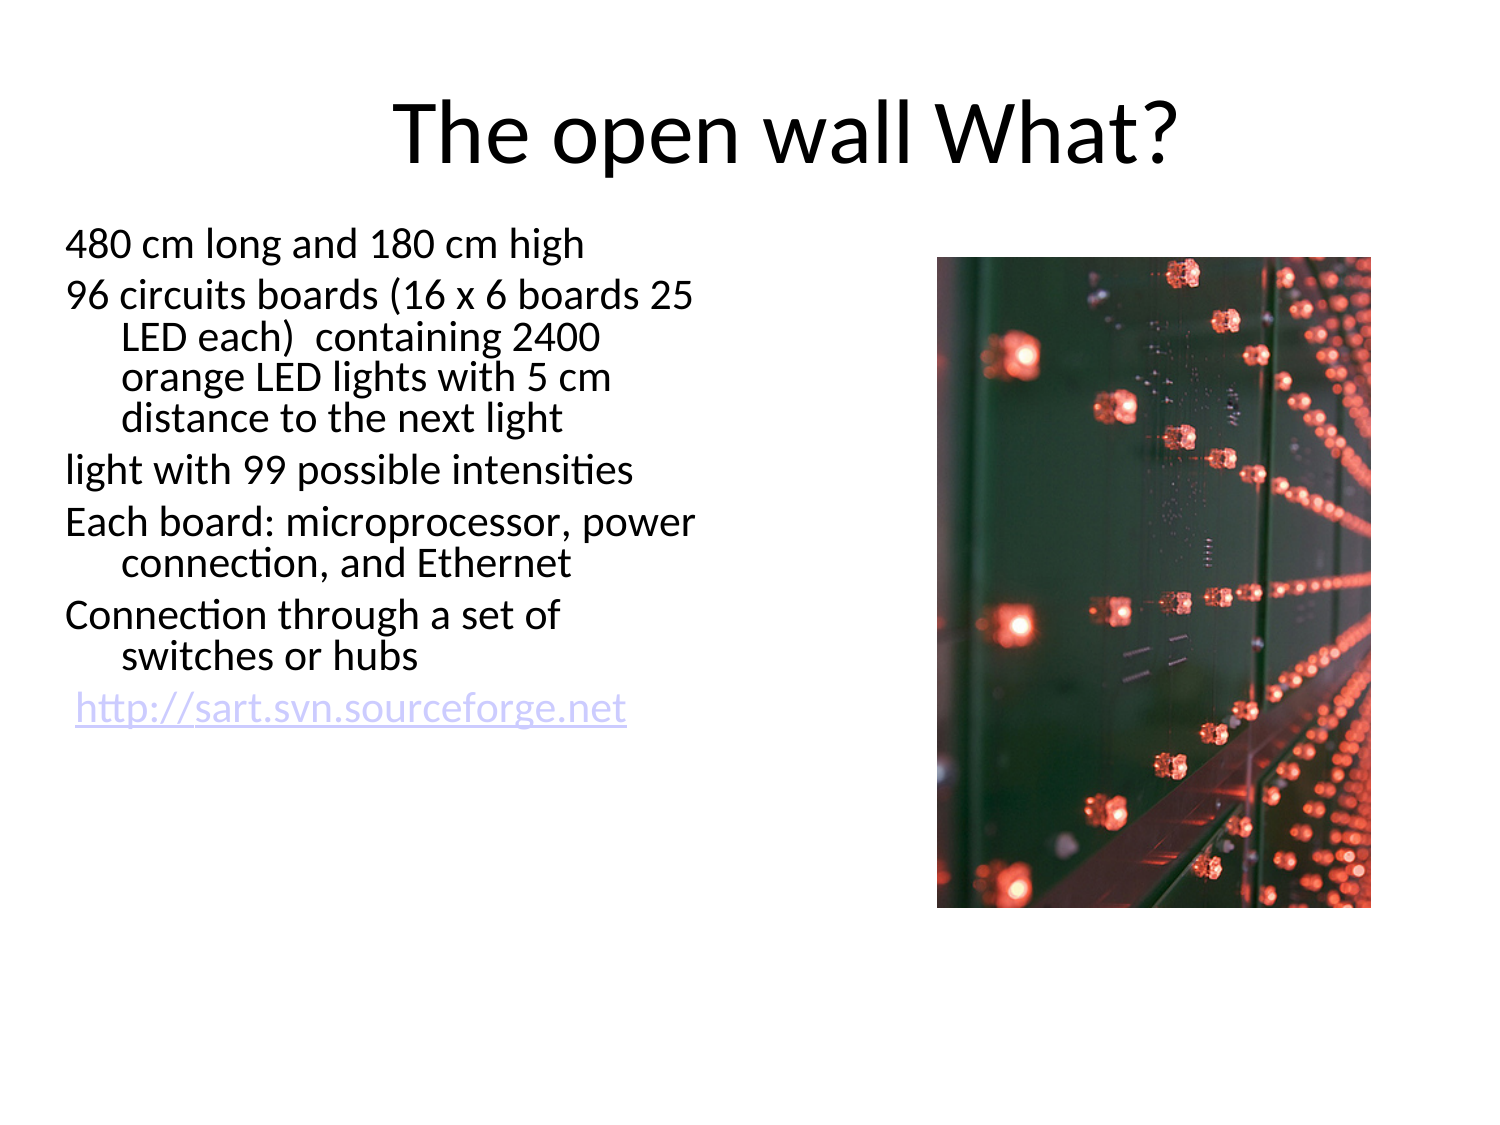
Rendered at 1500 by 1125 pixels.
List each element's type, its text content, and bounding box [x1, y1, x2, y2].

text_box 480 cm long and 180 cm high 96 circuits boards (16 x 6 boards 25 LED each) containing 2400 orange LED lights with 5 cm distance to the next light light with 99 possible intensities Each board: microprocessor, power connection, and Ethernet Connection through a set of switches or hubs http://sart.svn.sourceforge.net [50, 217, 713, 1000]
picture [937, 257, 1371, 908]
text_box The open wall What? [112, 37, 1463, 225]
